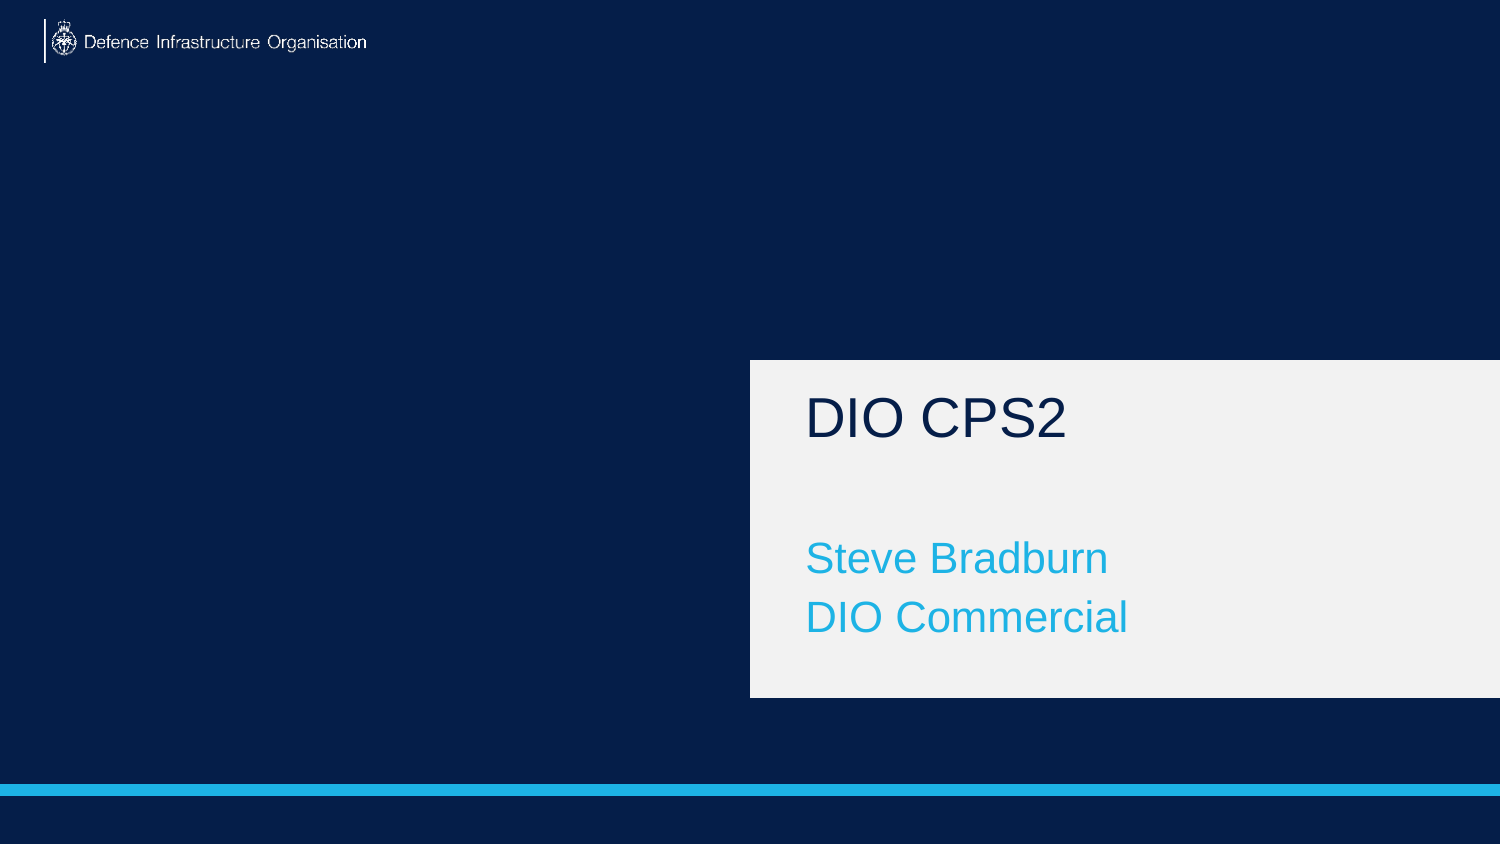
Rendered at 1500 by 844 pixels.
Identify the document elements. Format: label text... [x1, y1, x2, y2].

text_box [739, 470, 1371, 568]
list Steve Bradburn DIO Commercial [794, 534, 1477, 653]
list DIO CPS2 [794, 383, 1375, 502]
